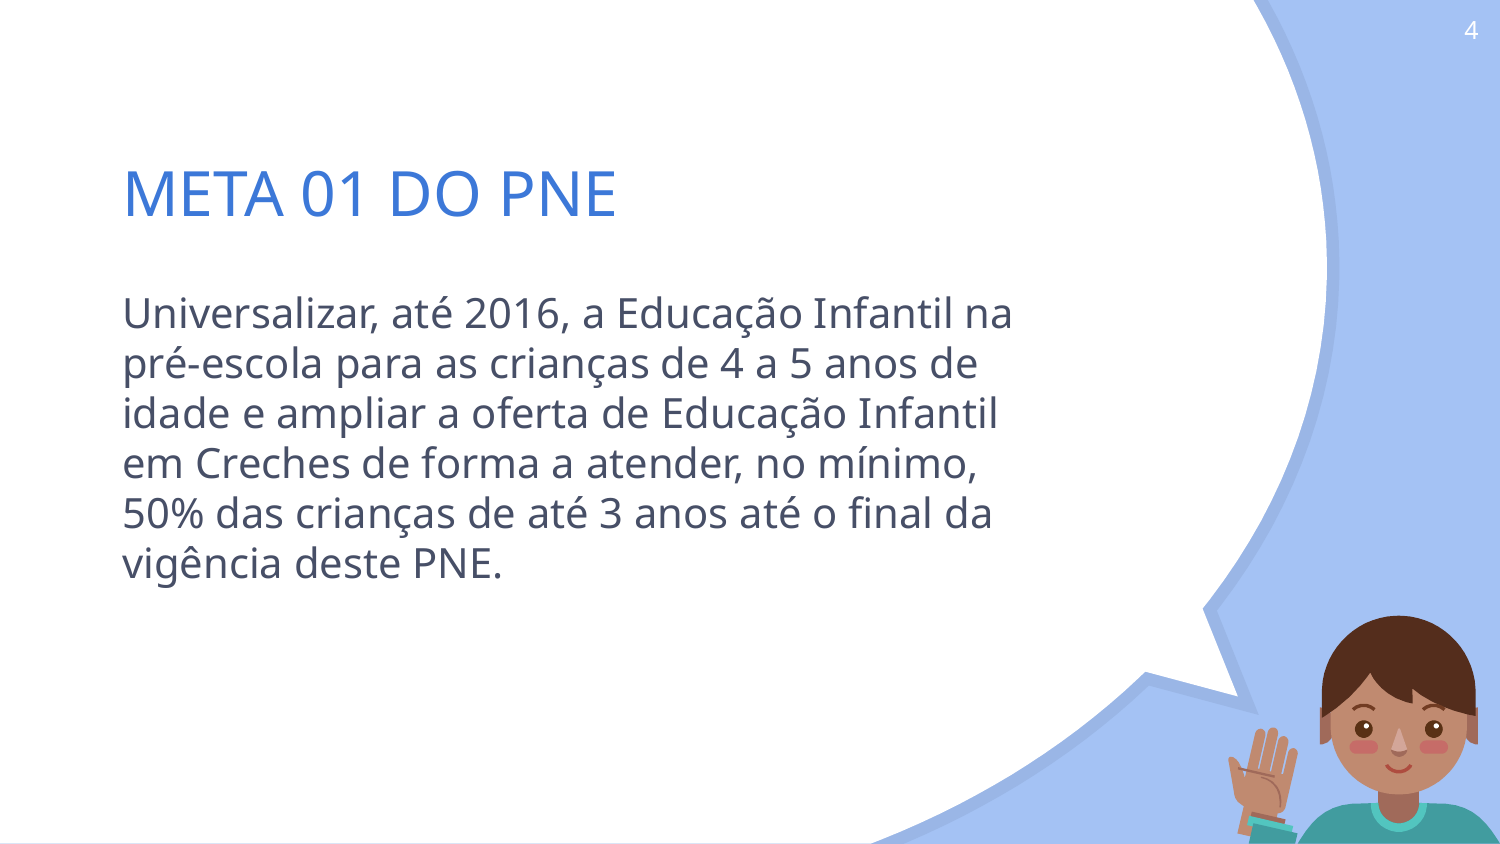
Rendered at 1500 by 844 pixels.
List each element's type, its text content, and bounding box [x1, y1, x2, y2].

slide_number <número> [1403, 0, 1494, 65]
text_box [1297, 615, 1500, 844]
text_box [1228, 727, 1298, 844]
title META 01 DO PNE [107, 121, 1087, 244]
list Universalizar, até 2016, a Educação Infantil na pré-escola para as crianças de 4 a 5 anos de idade e ampliar a oferta de Educação Infantil em Creches de forma a atender, no mínimo, 50% das crianças de até 3 anos até o final da vigência deste PNE. [107, 271, 1063, 540]
